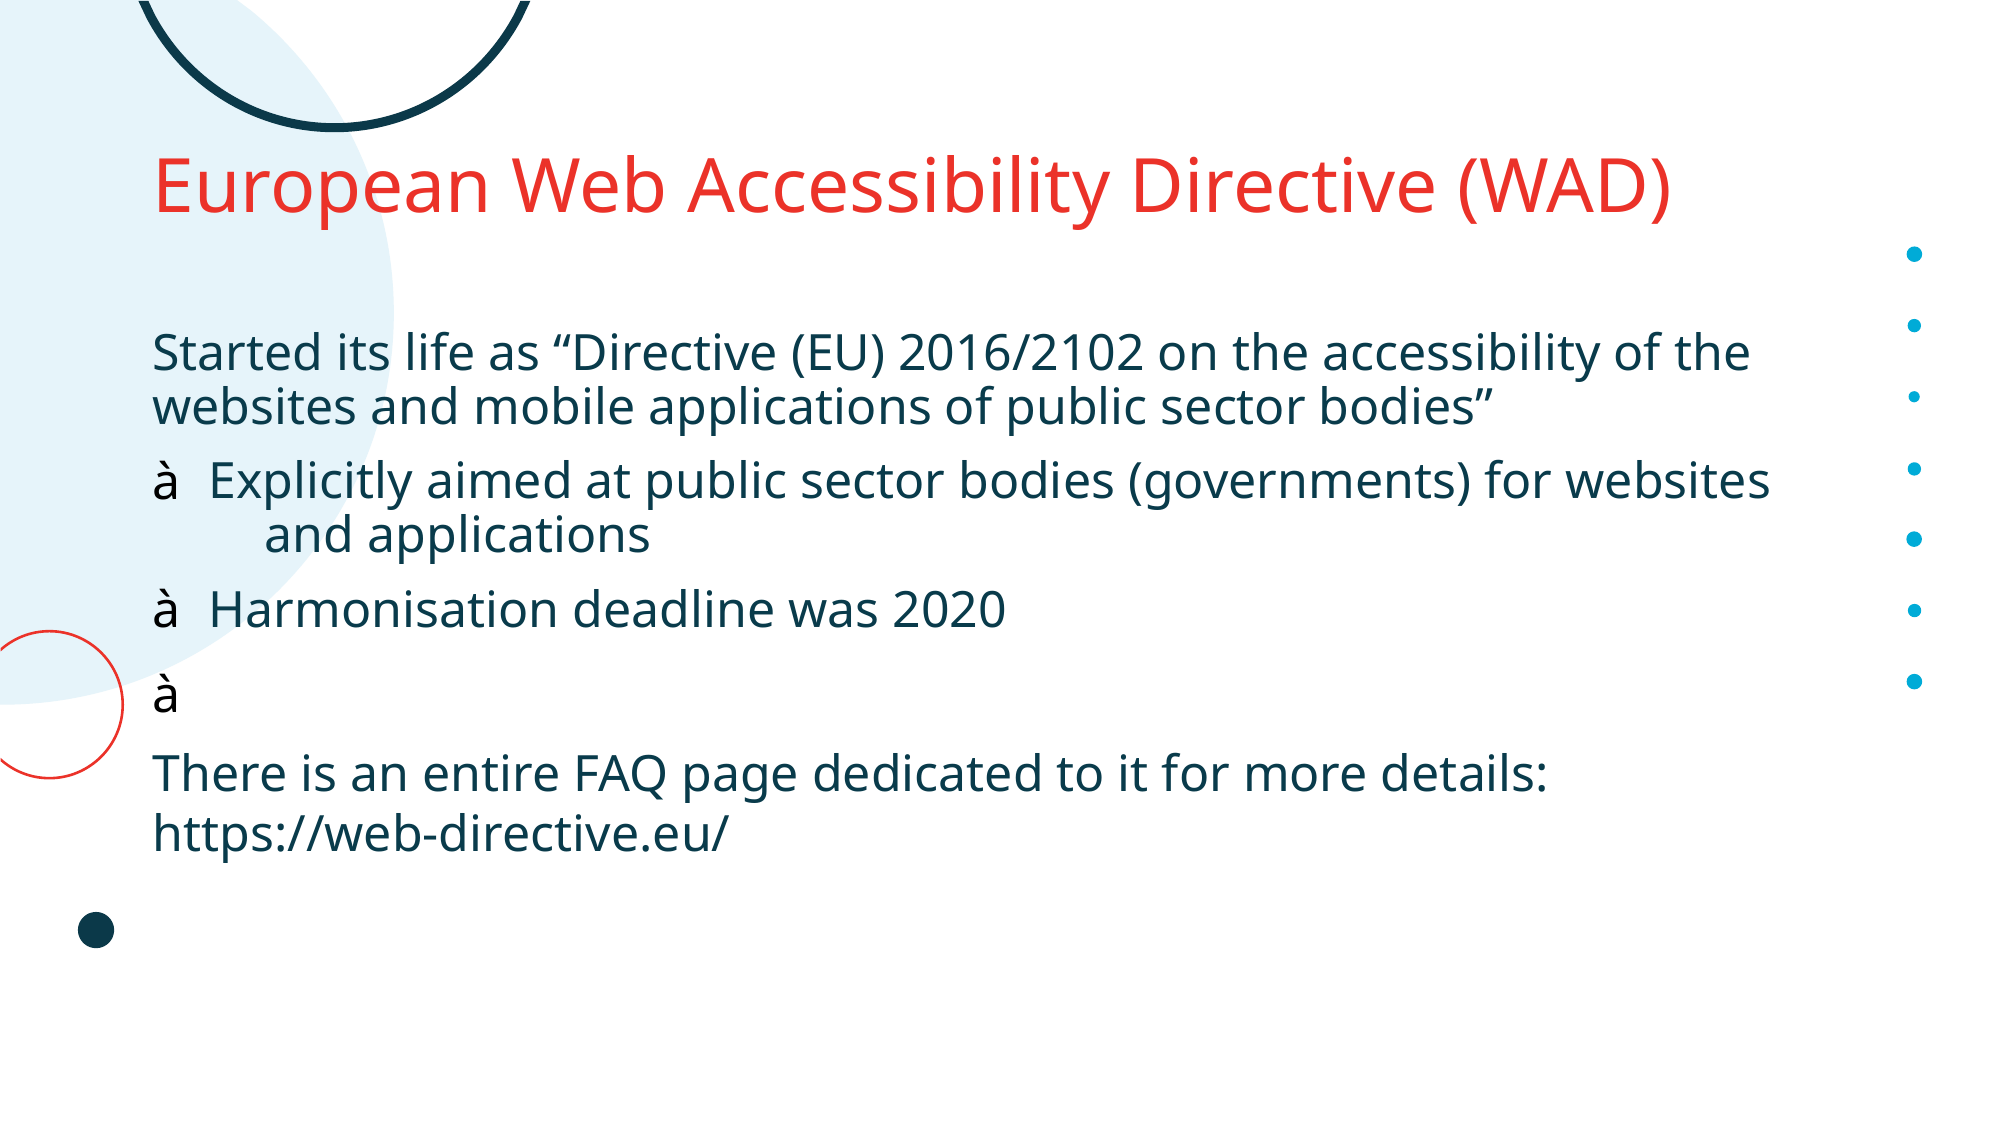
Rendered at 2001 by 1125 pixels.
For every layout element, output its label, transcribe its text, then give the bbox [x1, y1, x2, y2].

list Started its life as “Directive (EU) 2016/2102 on the accessibility of the websites and mobile applications of public sector bodies” Explicitly aimed at public sector bodies (governments) for websites and applications Harmonisation deadline was 2020 There is an entire FAQ page dedicated to it for more details: https://web-directive.eu/ [137, 319, 1863, 1034]
title European Web Accessibility Directive (WAD) [137, 79, 1863, 298]
